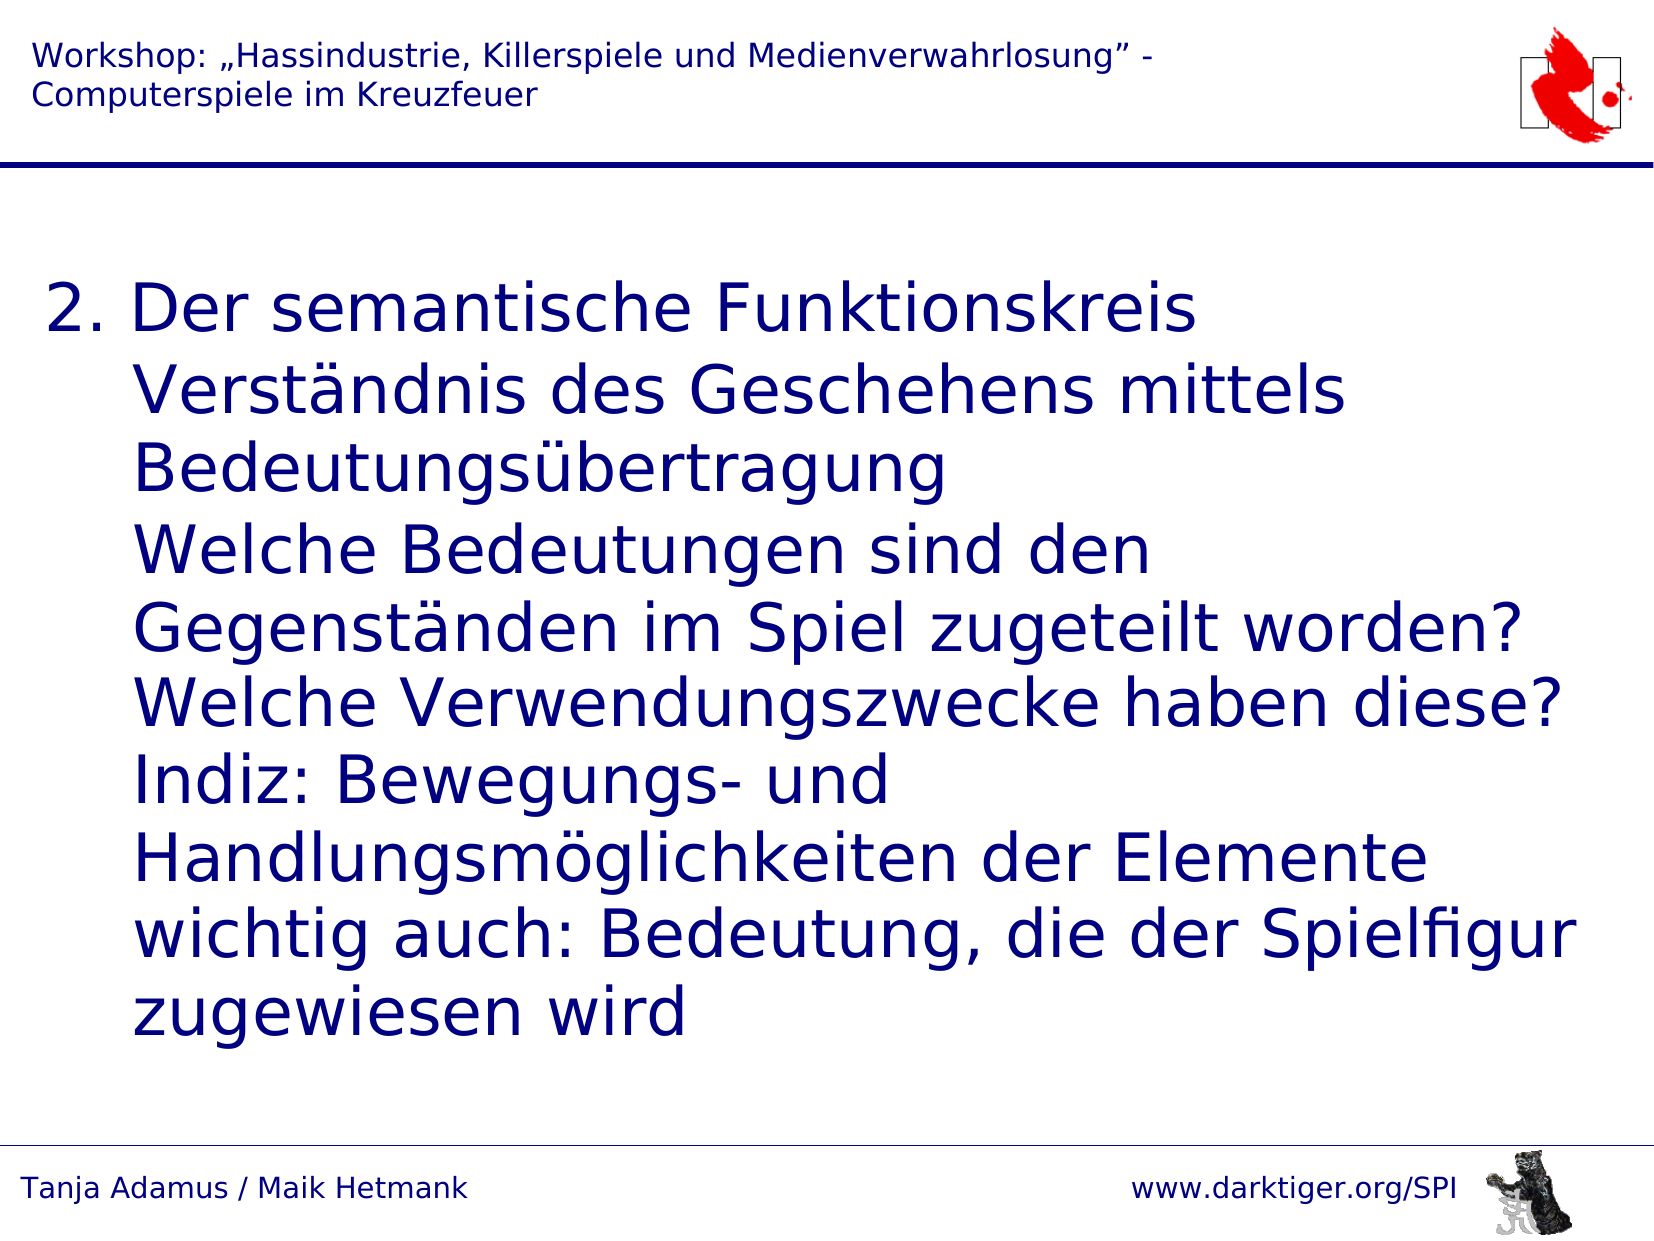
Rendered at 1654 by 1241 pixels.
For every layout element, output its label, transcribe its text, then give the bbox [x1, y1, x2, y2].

text_box Welche Bedeutungen sind den Gegenständen im Spiel zugeteilt worden? [118, 503, 1595, 675]
text_box 2. Der semantische Funktionskreis [29, 261, 1595, 355]
text_box Verständnis des Geschehens mittels Bedeutungsübertragung [118, 344, 1595, 503]
text_box Workshop: „Hassindustrie, Killerspiele und Medienverwahrlosung” - Computerspiele im Kreuzfeuer [16, 29, 1418, 178]
text_box wichtig auch: Bedeutung, die der Spielfigur zugewiesen wird [118, 887, 1595, 1059]
picture [1503, 16, 1632, 148]
picture [1486, 1150, 1572, 1235]
text_box Indiz: Bewegungs- und Handlungsmöglichkeiten der Elemente [118, 734, 1595, 887]
text_box Welche Verwendungszwecke haben diese? [118, 675, 1595, 734]
